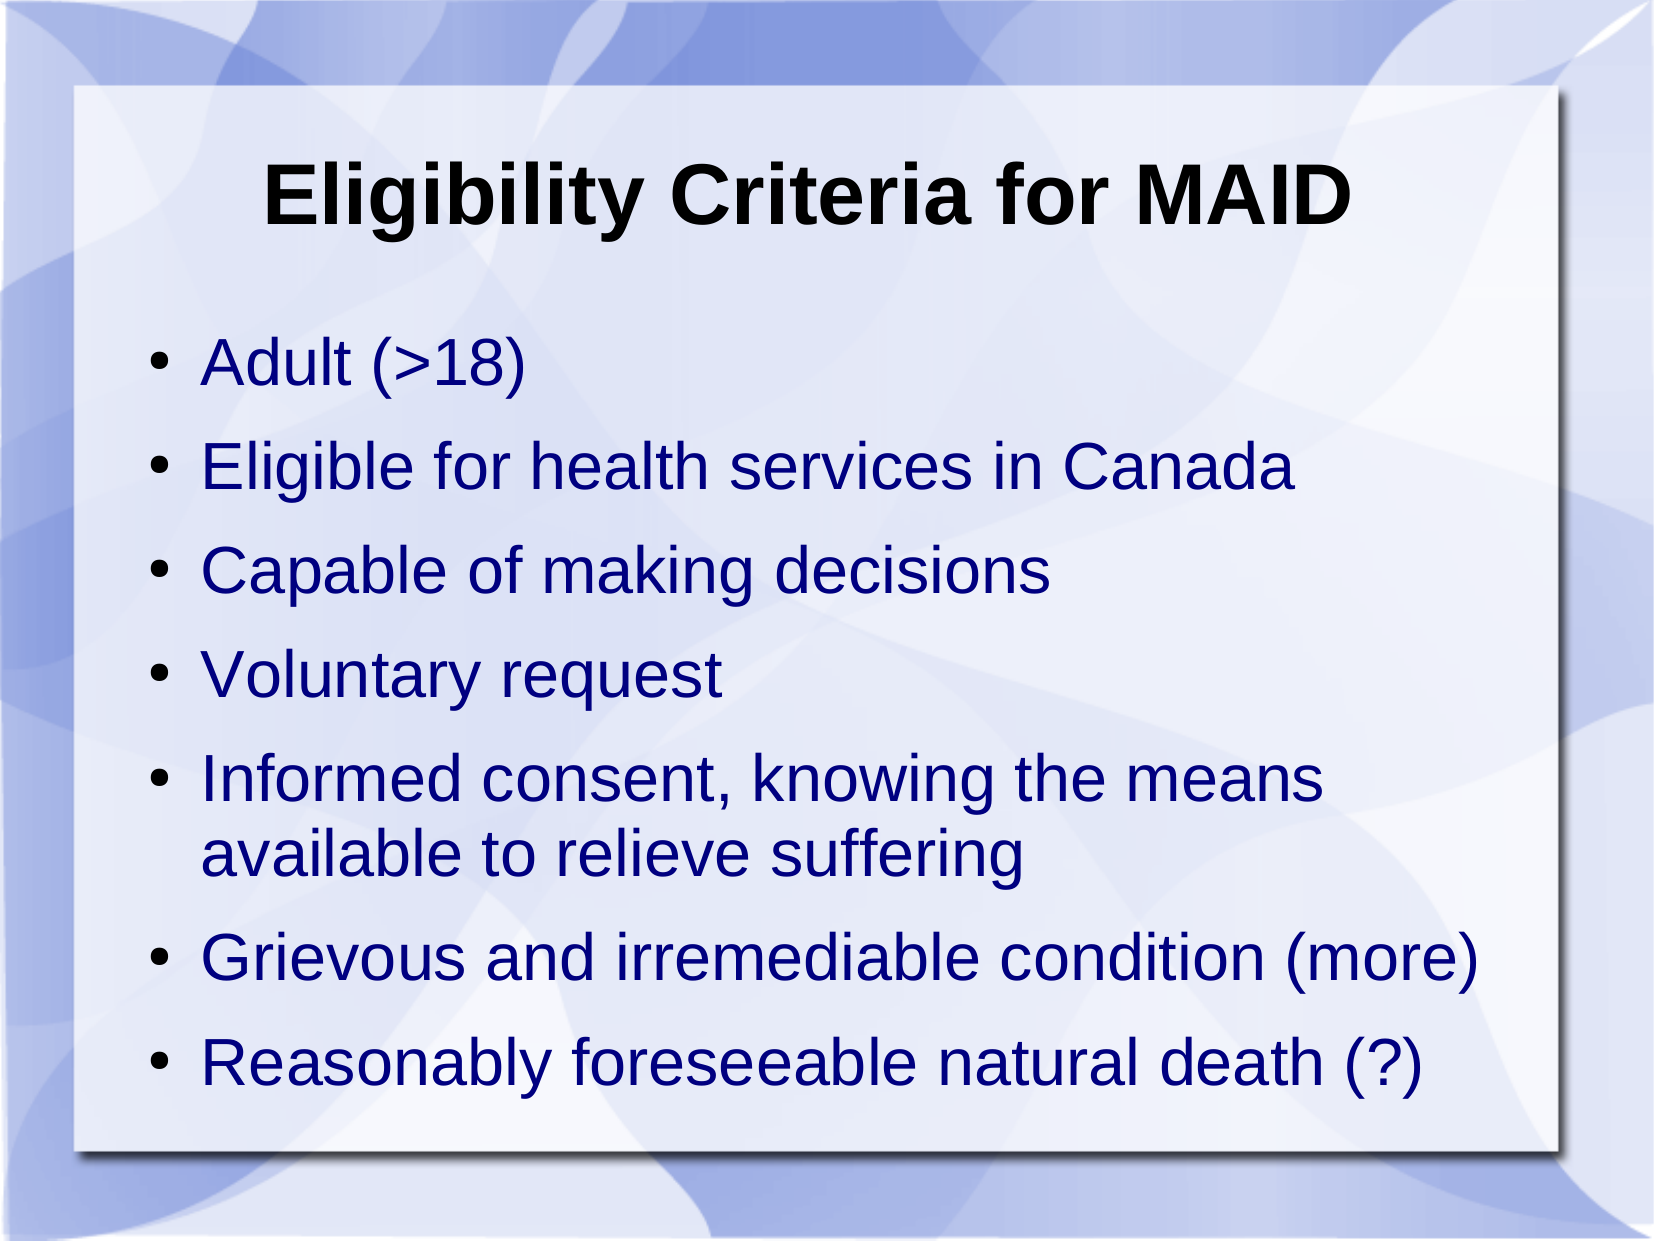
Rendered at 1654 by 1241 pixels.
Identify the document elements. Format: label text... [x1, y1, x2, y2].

title Eligibility Criteria for MAID [82, 90, 1536, 298]
picture [0, 0, 1654, 1241]
list Adult (>18) Eligible for health services in Canada Capable of making decisions Voluntary request Informed consent, knowing the means available to relieve suffering Grievous and irremediable condition (more) Reasonably foreseeable natural death (?) [129, 324, 1489, 1100]
